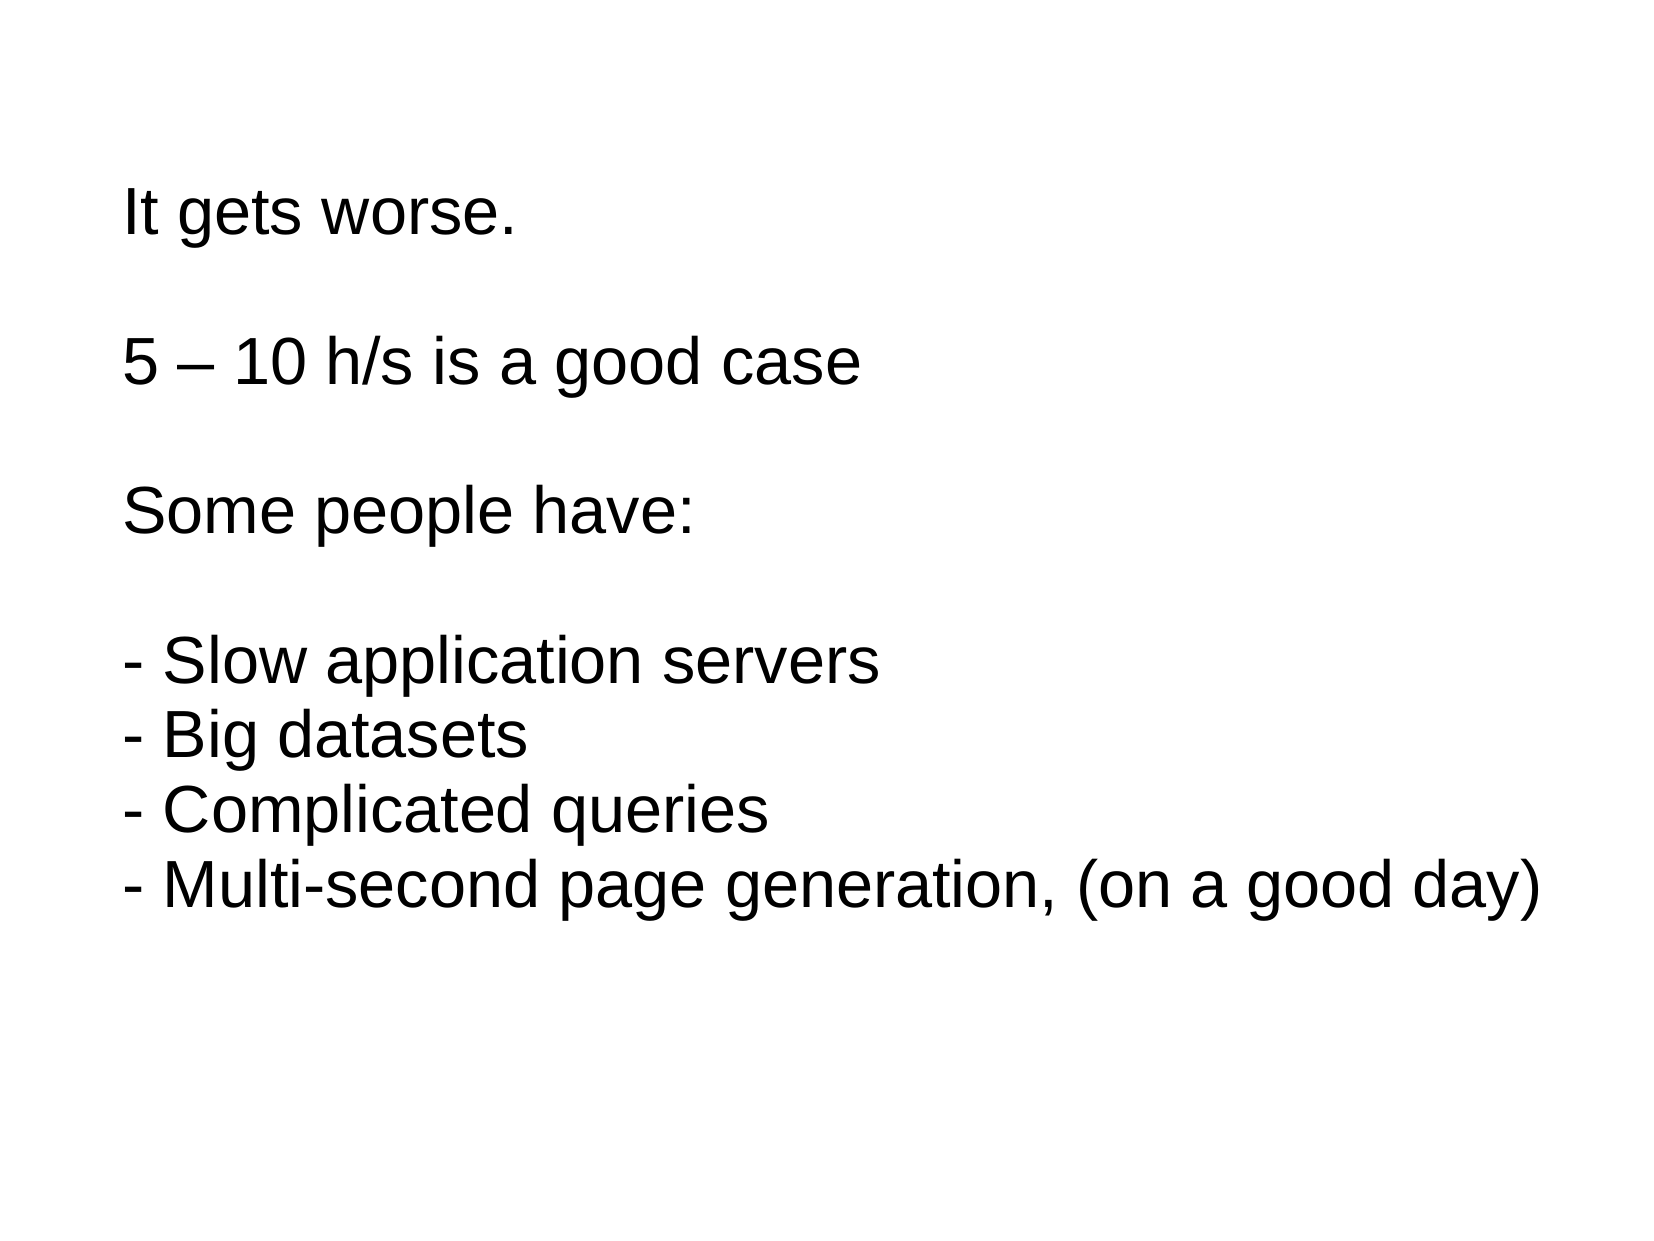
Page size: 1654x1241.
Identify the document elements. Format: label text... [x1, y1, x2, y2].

text_box It gets worse. 5 – 10 h/s is a good case Some people have: - Slow application servers - Big datasets - Complicated queries - Multi-second page generation, (on a good day) [107, 166, 1558, 1095]
